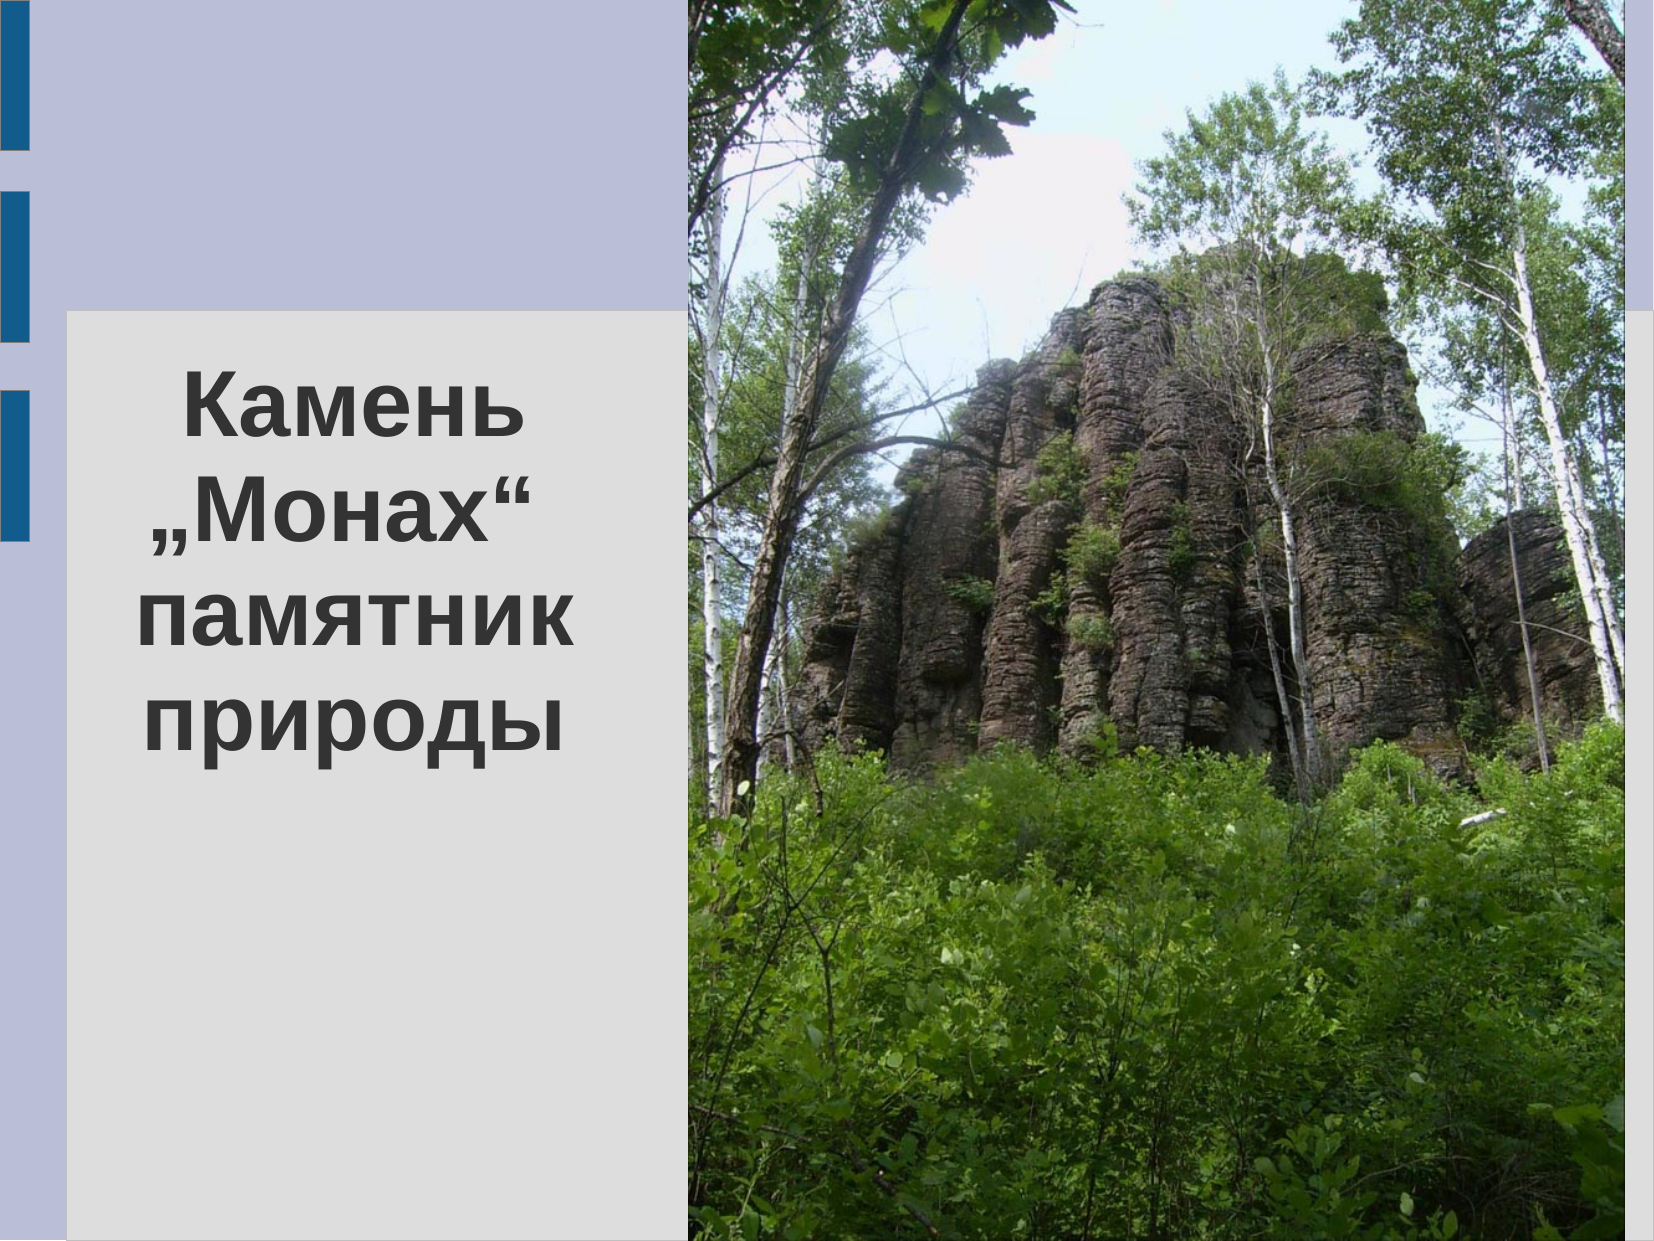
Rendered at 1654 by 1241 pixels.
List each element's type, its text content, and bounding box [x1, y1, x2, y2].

title Камень „Монах“ памятник природы [59, 206, 650, 916]
picture [688, 0, 1625, 1241]
